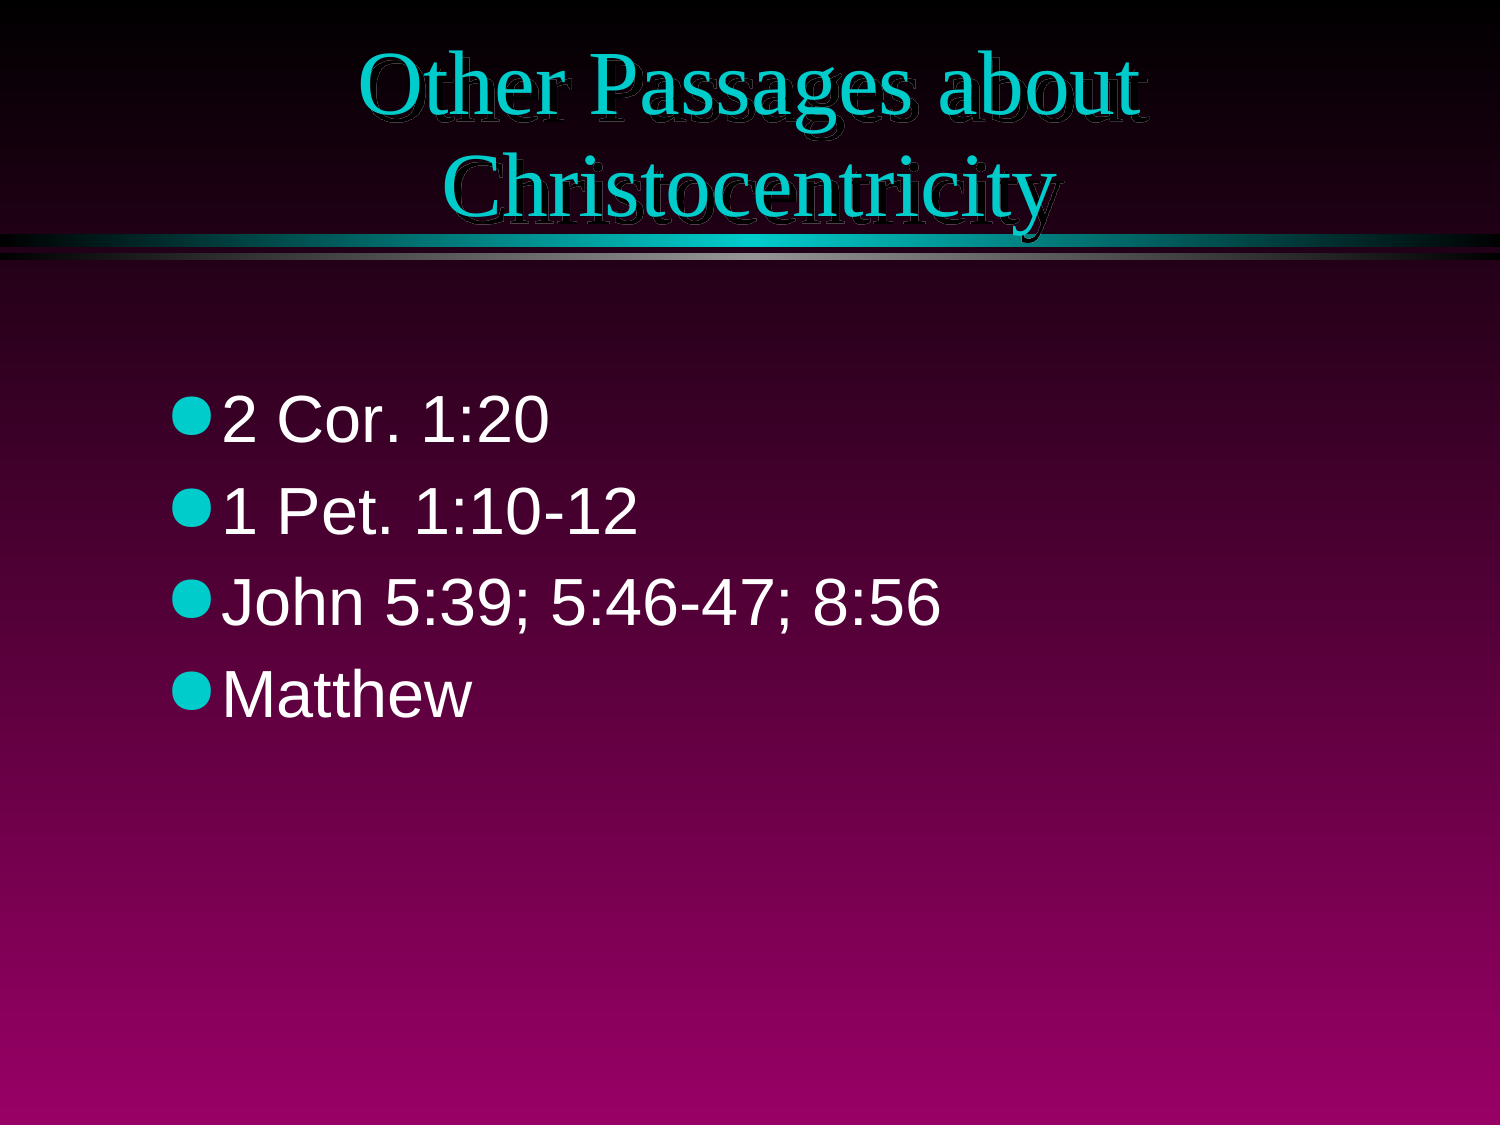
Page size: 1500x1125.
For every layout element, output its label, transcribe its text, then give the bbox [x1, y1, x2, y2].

title Other Passages about Christocentricity [150, 25, 1351, 245]
list 2 Cor. 1:20 1 Pet. 1:10-12 John 5:39; 5:46-47; 8:56 Matthew [149, 374, 1375, 1000]
